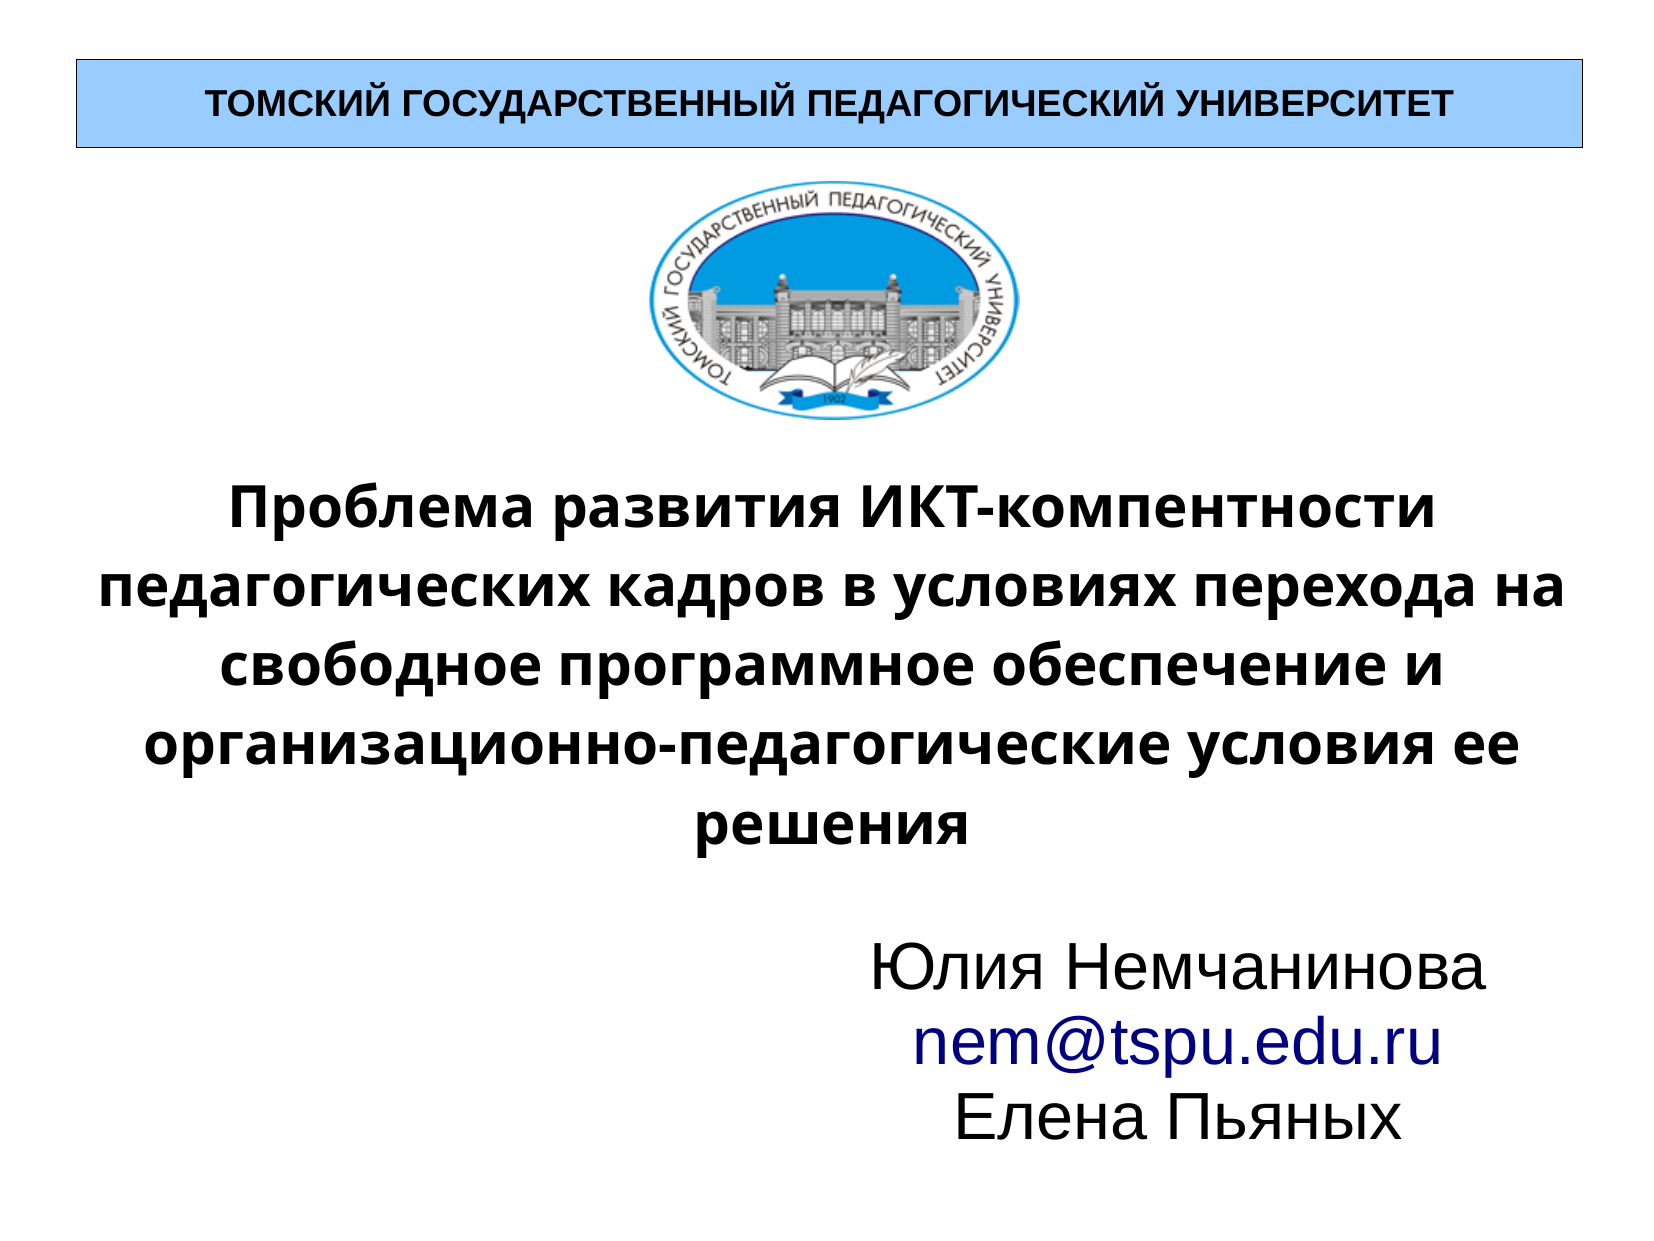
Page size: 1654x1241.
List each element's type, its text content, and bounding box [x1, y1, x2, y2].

picture [649, 181, 1020, 420]
text_box ТОМСКИЙ ГОСУДАРСТВЕННЫЙ ПЕДАГОГИЧЕСКИЙ УНИВЕРСИТЕТ [76, 59, 1583, 148]
subtitle Юлия Немчанинова nem@tspu.edu.ru Елена Пьяных [791, 892, 1565, 1191]
title Проблема развития ИКТ-компентности педагогических кадров в условиях перехода на свободное программное обеспечение и организационно-педагогические условия ее решения [88, 442, 1577, 883]
